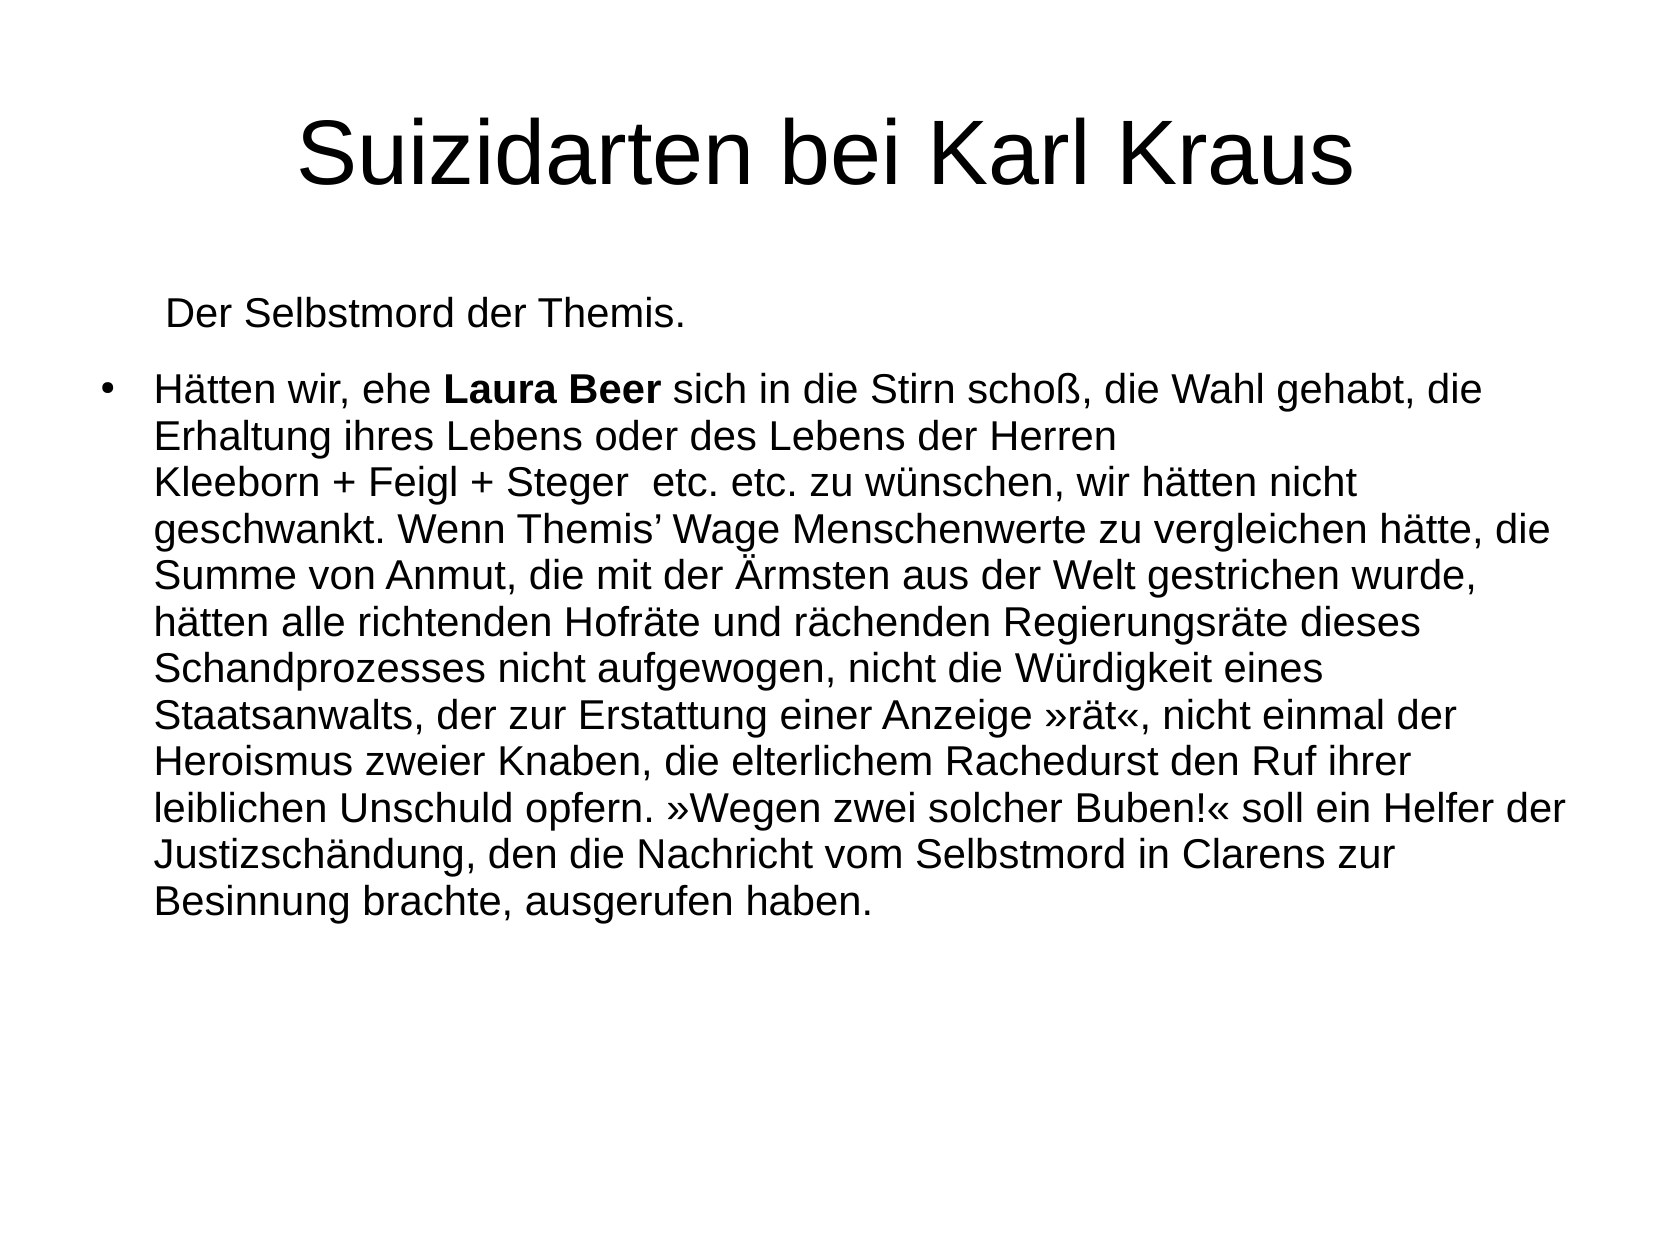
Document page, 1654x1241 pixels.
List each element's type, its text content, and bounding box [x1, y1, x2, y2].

list Der Selbstmord der Themis. Hätten wir, ehe Laura Beer sich in die Stirn schoß, die Wahl gehabt, die Erhaltung ihres Lebens oder des Lebens der Herren Kleeborn + Feigl + Steger etc. etc. zu wünschen, wir hätten nicht geschwankt. Wenn Themis’ Wage Menschenwerte zu vergleichen hätte, die Summe von Anmut, die mit der Ärmsten aus der Welt gestrichen wurde, hätten alle richtenden Hofräte und rächenden Regierungsräte dieses Schandprozesses nicht aufgewogen, nicht die Würdigkeit eines Staatsanwalts, der zur Erstattung einer Anzeige »rät«, nicht einmal der Heroismus zweier Knaben, die elterlichem Rachedurst den Ruf ihrer leiblichen Unschuld opfern. »Wegen zwei solcher Buben!« soll ein Helfer der Justizschändung, den die Nachricht vom Selbstmord in Clarens zur Besinnung brachte, ausgerufen haben. [82, 290, 1571, 1010]
title Suizidarten bei Karl Kraus [82, 49, 1571, 257]
